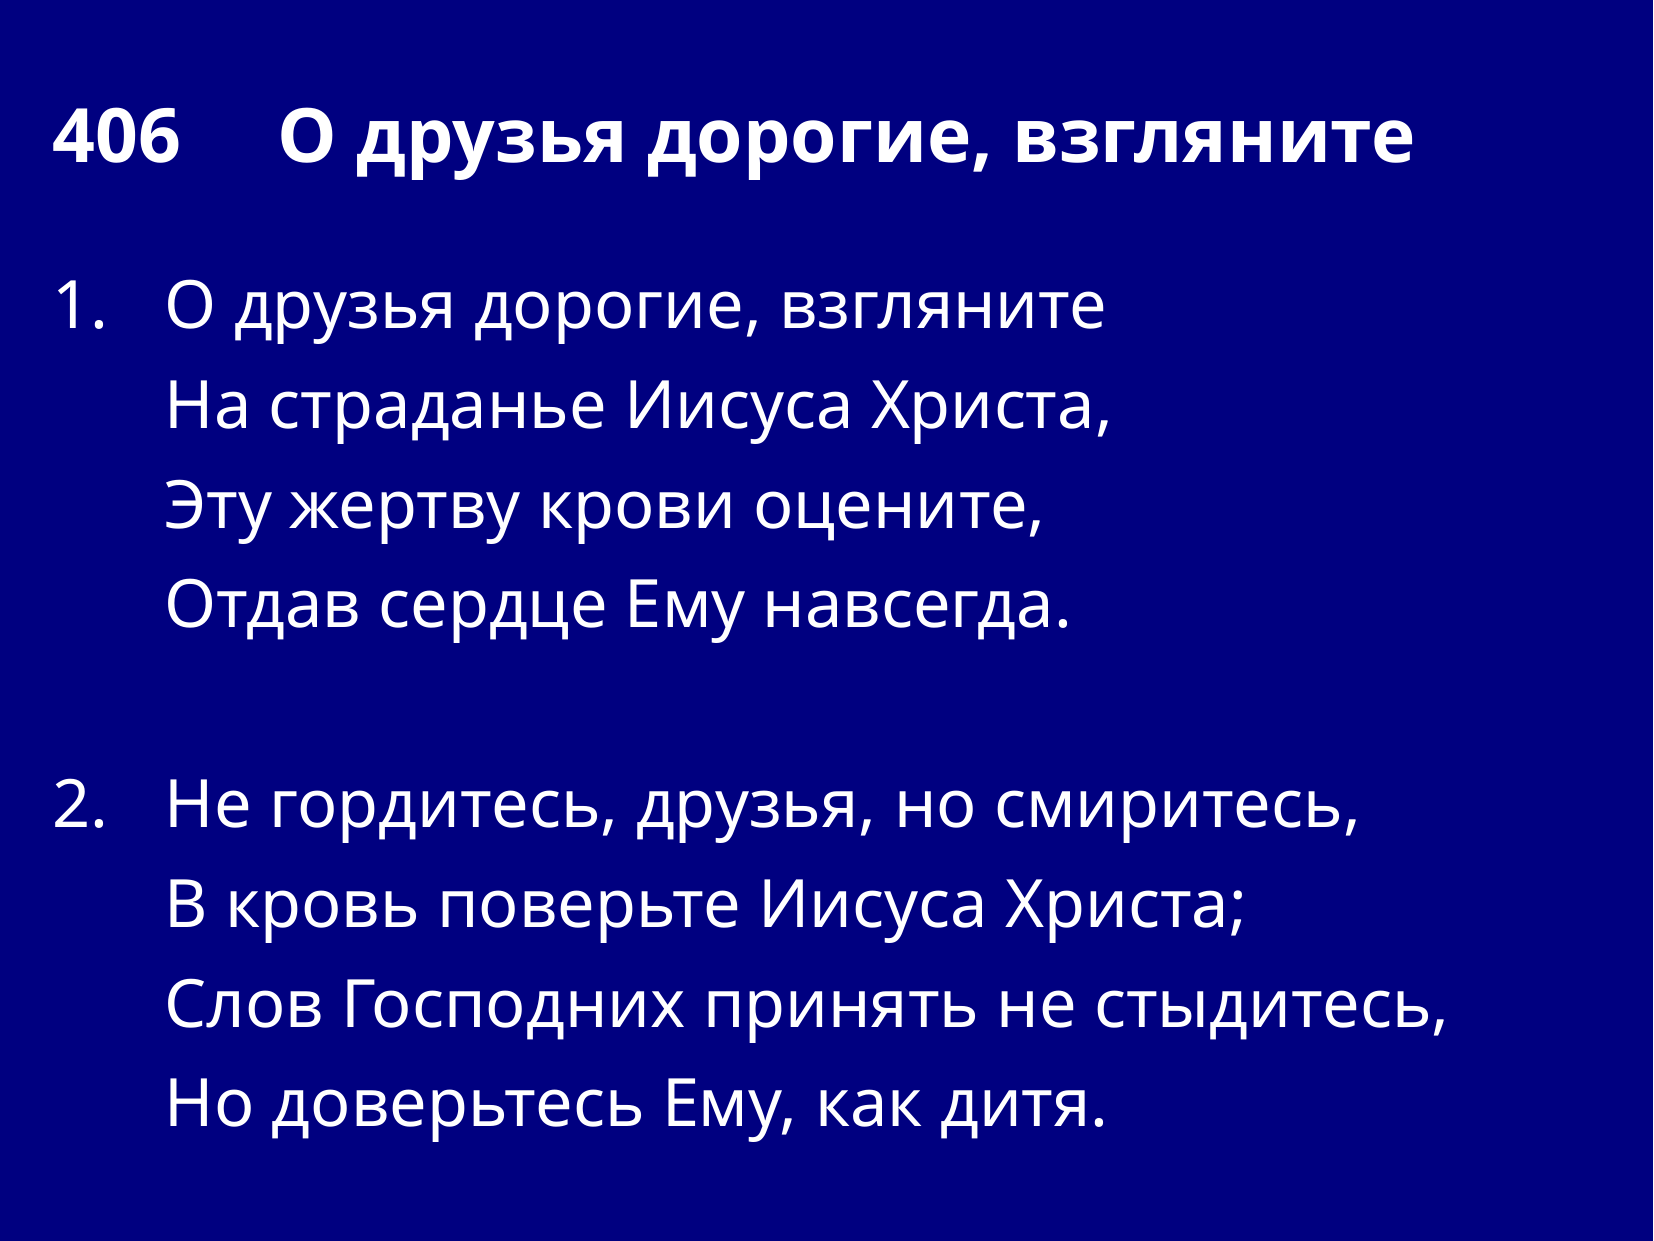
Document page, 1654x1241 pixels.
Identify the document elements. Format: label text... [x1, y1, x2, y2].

text_box 406 О друзья дорогие, взгляните [37, 75, 1653, 188]
text_box 1. О друзья дорогие, взгляните На страданье Иисуса Христа, Эту жертву крови оцените, Отдав сердце Ему навсегда. 2. Не гордитесь, друзья, но смиритесь, В кровь поверьте Иисуса Христа; Слов Господних принять не стыдитесь, Но доверьтесь Ему, как дитя. [37, 188, 1653, 1163]
